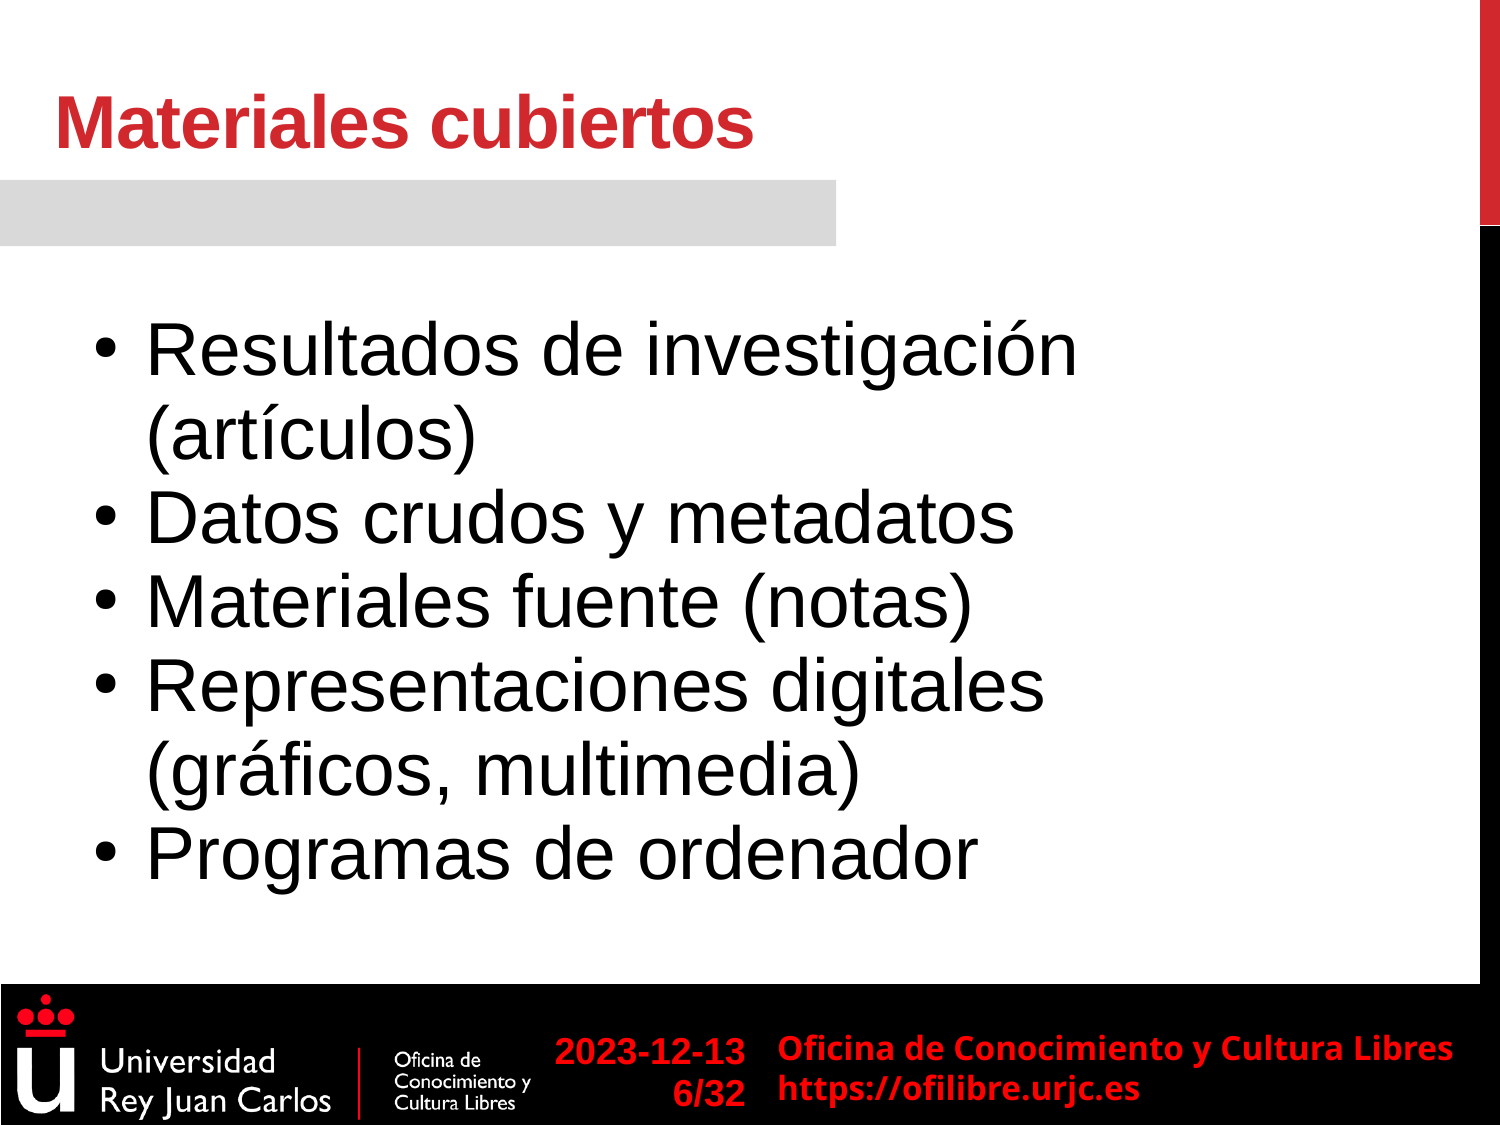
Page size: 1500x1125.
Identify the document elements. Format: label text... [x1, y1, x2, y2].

picture [17, 994, 531, 1120]
title [75, 7, 1425, 196]
text_box Materiales cubiertos [39, 24, 1366, 172]
text_box Resultados de investigación (artículos) Datos crudos y metadatos Materiales fuente (notas) Representaciones digitales (gráficos, multimedia) Programas de ordenador [60, 299, 1254, 903]
